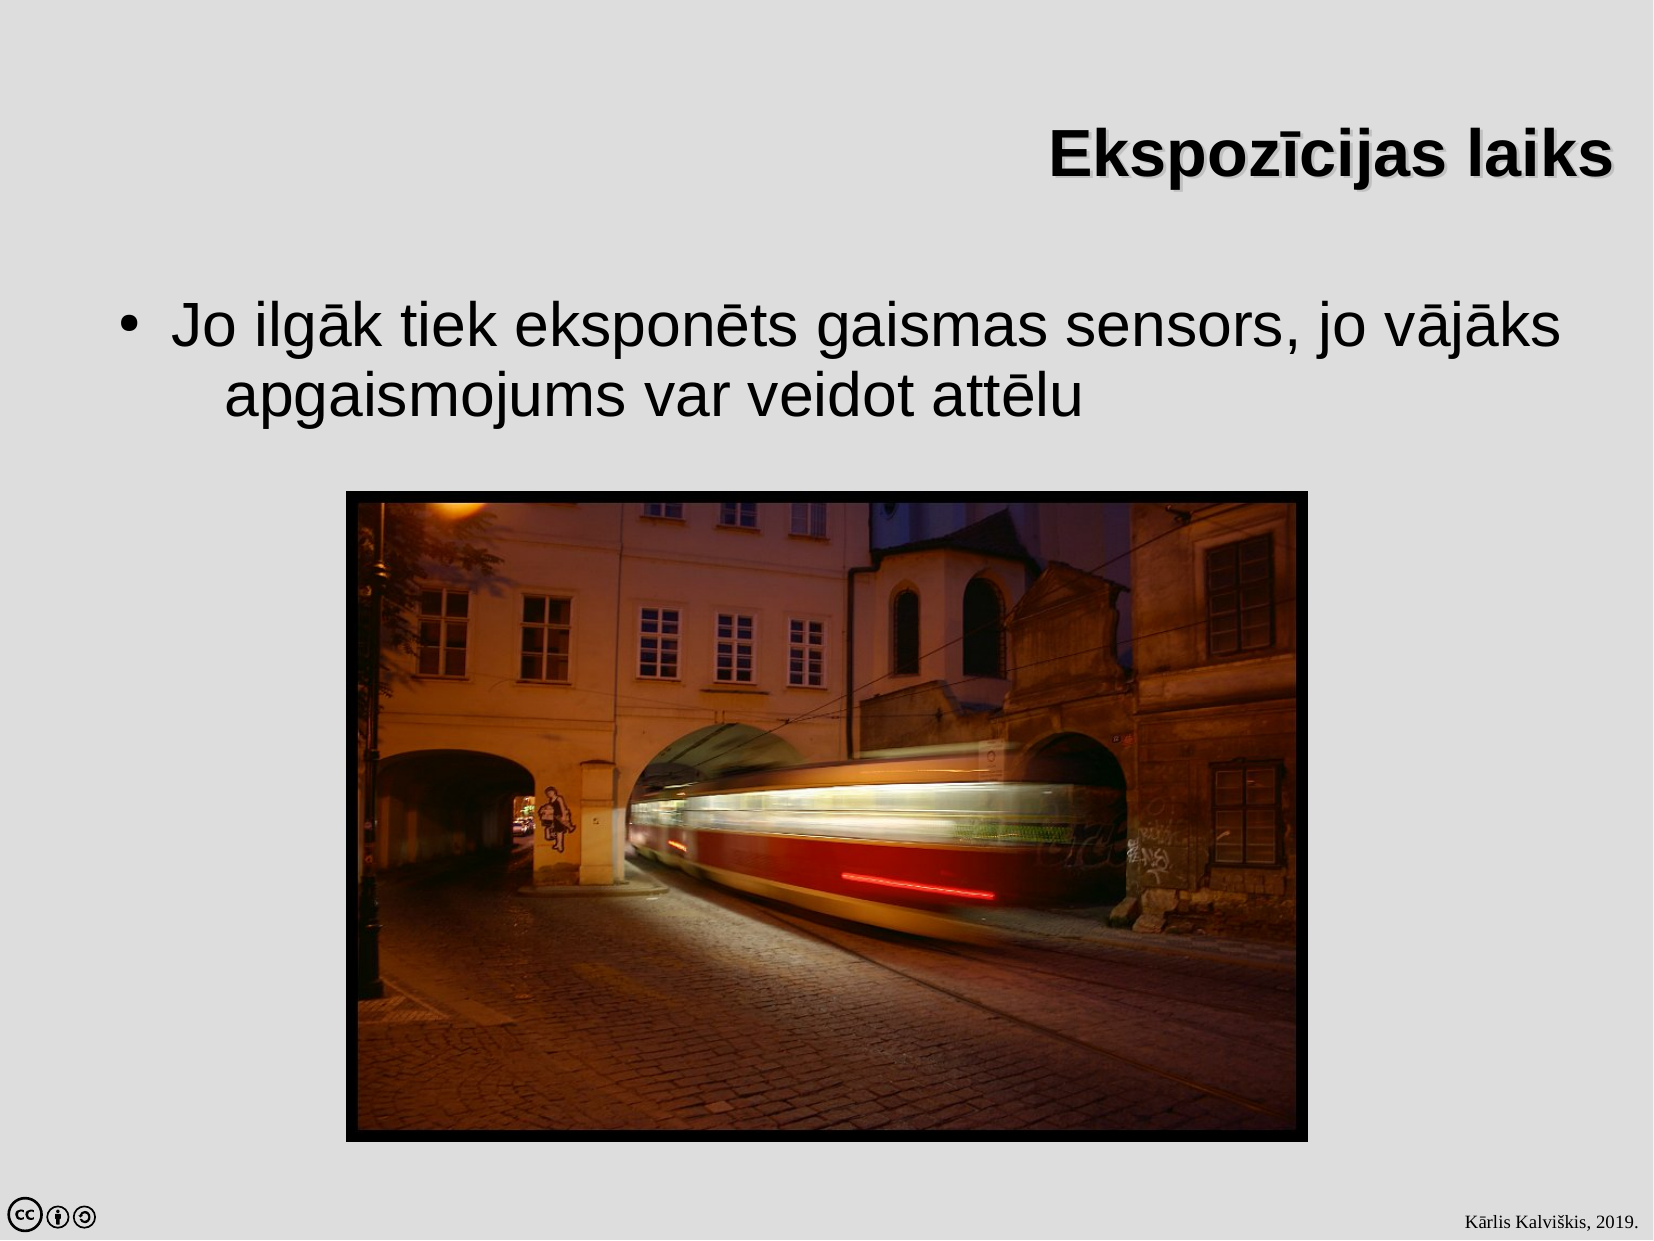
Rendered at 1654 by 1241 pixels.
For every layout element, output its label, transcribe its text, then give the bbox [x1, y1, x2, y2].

list Jo ilgāk tiek eksponēts gaismas sensors, jo vājāks apgaismojums var veidot attēlu [82, 290, 1571, 1094]
title Ekspozīcijas laiks [42, 49, 1615, 257]
picture [346, 491, 1308, 1142]
